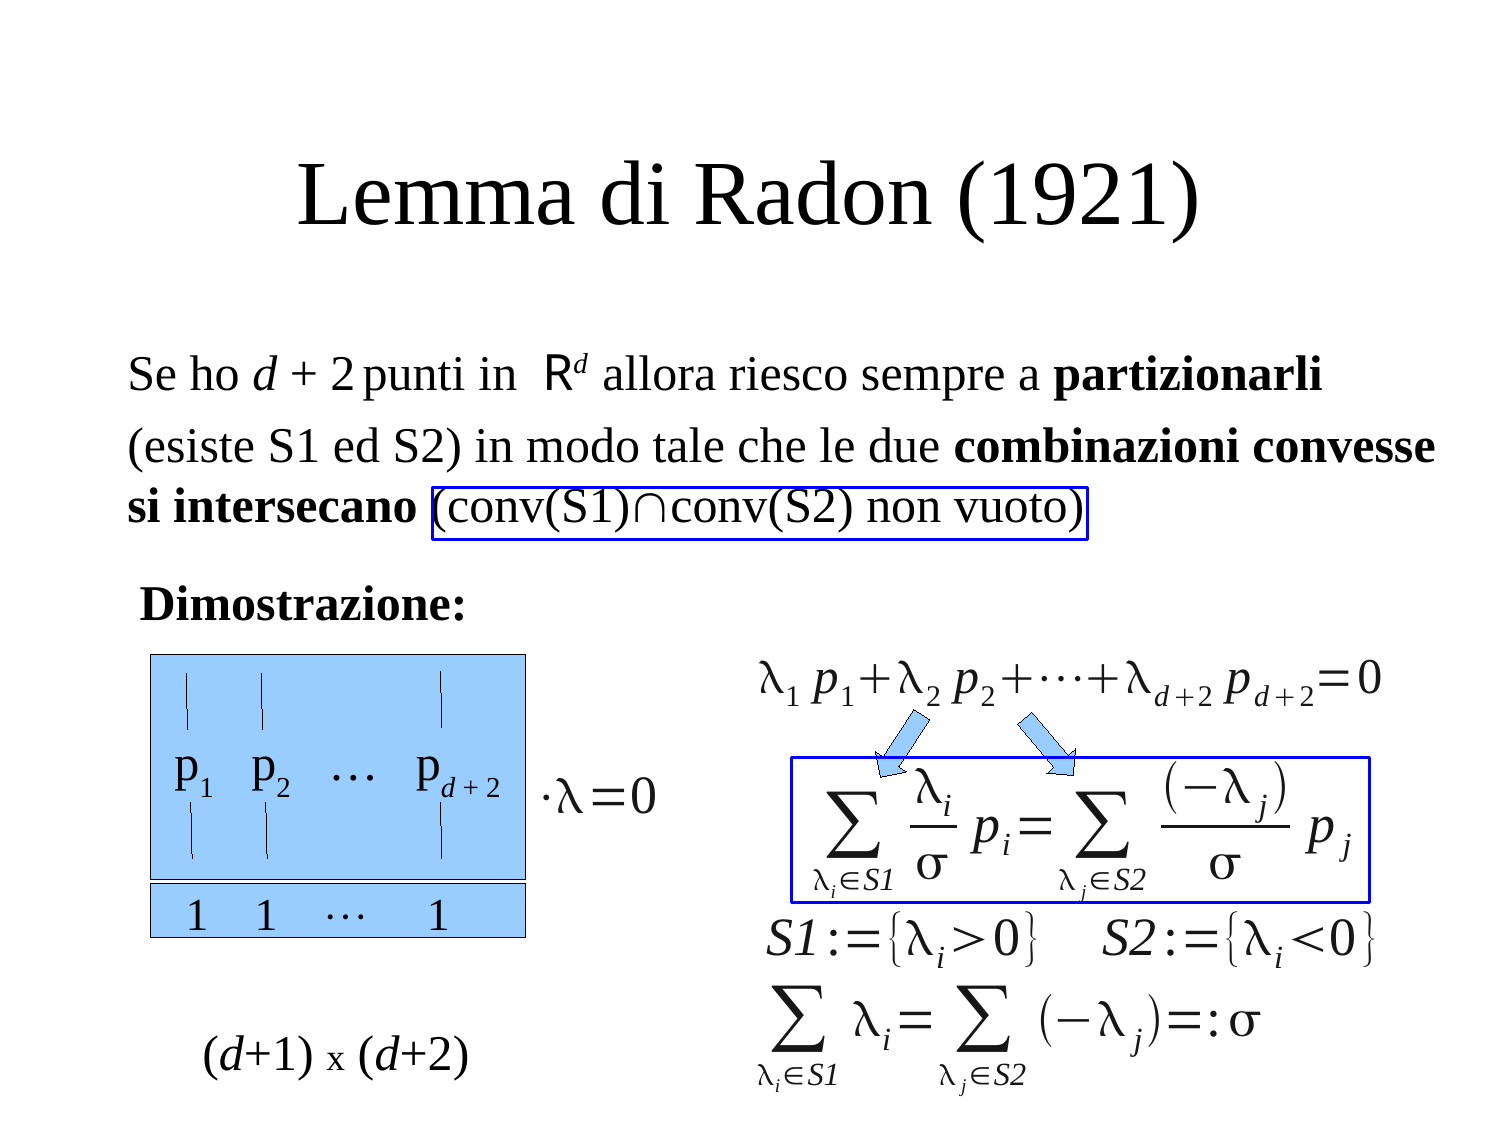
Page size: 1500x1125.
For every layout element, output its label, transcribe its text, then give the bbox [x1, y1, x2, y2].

text_box [1017, 712, 1076, 755]
text_box Se ho d + 2 punti in Rd allora riesco sempre a partizionarli (esiste S1 ed S2) in modo tale che le due combinazioni convesse si intersecano (conv(S1)conv(S2) non vuoto) [434, 489, 1086, 538]
text_box Se ho d + 2 punti in Rd allora riesco sempre a partizionarli (esiste S1 ed S2) in modo tale che le due combinazioni convesse si intersecano (conv(S1)conv(S2) non vuoto) [112, 332, 1463, 540]
text_box Dimostrazione: [124, 562, 623, 638]
text_box (d+1) x (d+2) [187, 1012, 526, 1088]
chart [805, 759, 1358, 901]
text_box [884, 709, 930, 755]
chart [751, 649, 1388, 713]
chart [750, 982, 1269, 1097]
chart [1095, 907, 1388, 976]
title Lemma di Radon (1921) [112, 107, 1387, 280]
chart [758, 907, 1051, 976]
chart [525, 765, 665, 826]
text_box p1 p2 … pd + 2 [150, 654, 526, 880]
text_box 1 1  1 [150, 883, 526, 938]
